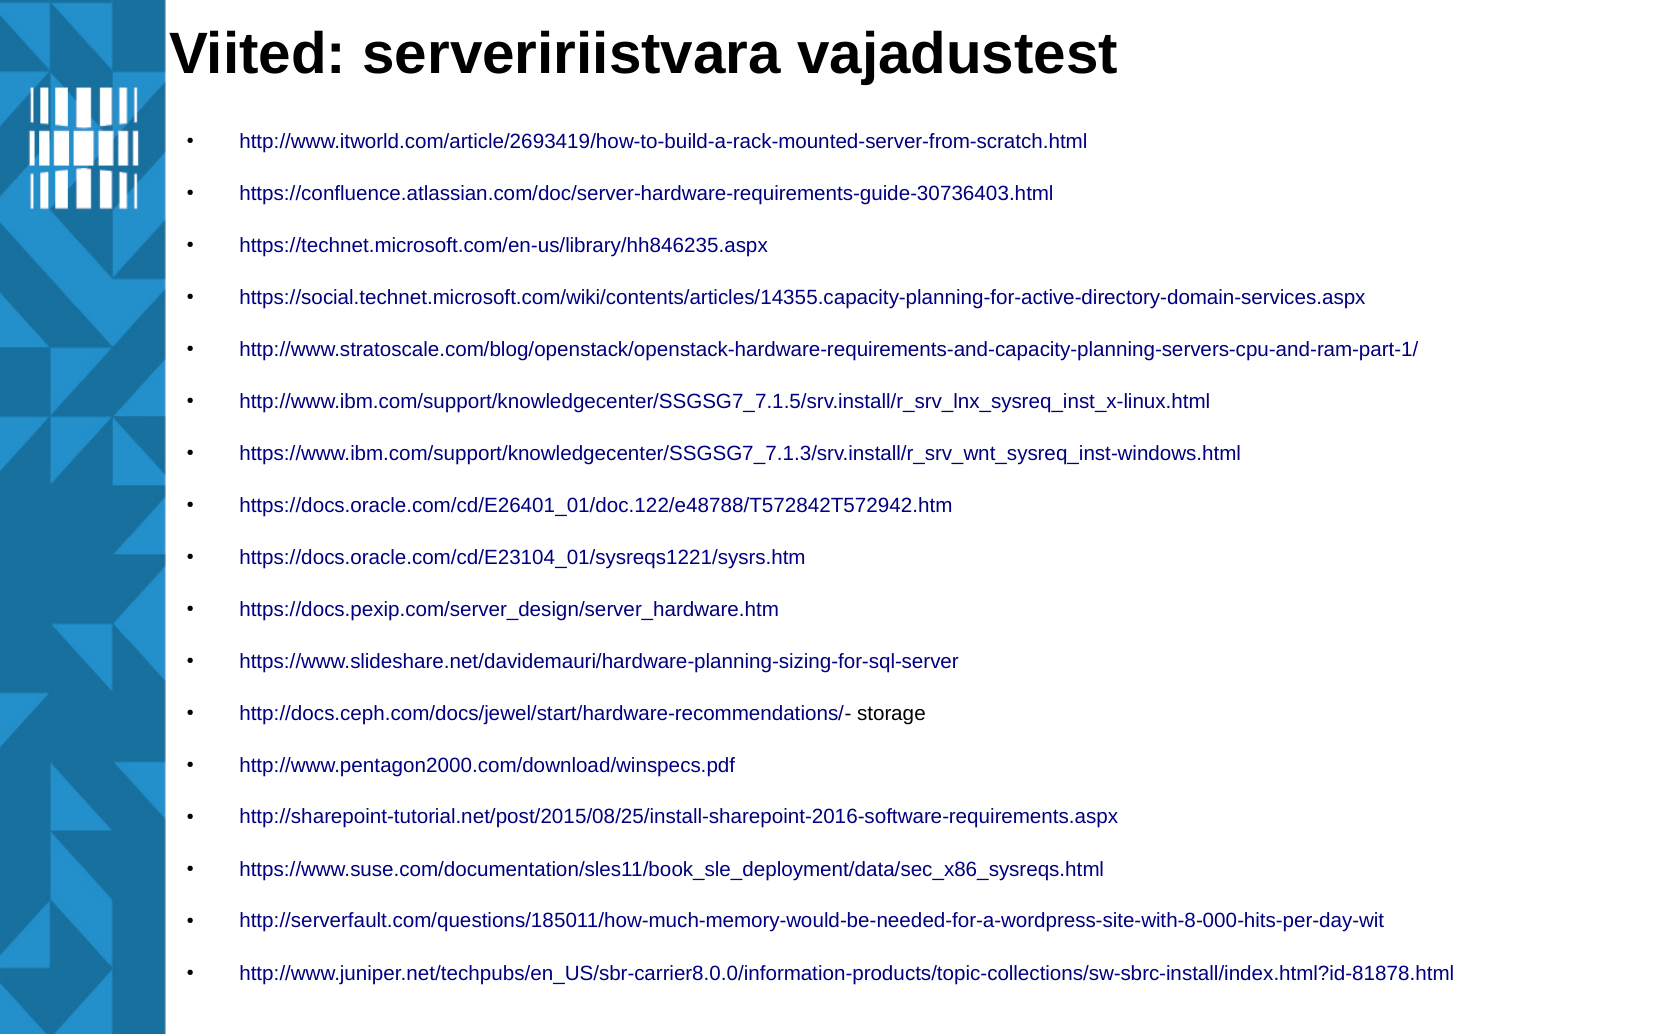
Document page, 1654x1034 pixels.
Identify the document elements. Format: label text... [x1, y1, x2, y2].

title Viited: serveririistvara vajadustest [169, 11, 1571, 95]
list http://www.itworld.com/article/2693419/how-to-build-a-rack-mounted-server-from-scratch.html https://confluence.atlassian.com/doc/server-hardware-requirements-guide-30736403.html https://technet.microsoft.com/en-us/library/hh846235.aspx https://social.technet.microsoft.com/wiki/contents/articles/14355.capacity-planning-for-active-directory-domain-services.aspx http://www.stratoscale.com/blog/openstack/openstack-hardware-requirements-and-capacity-planning-servers-cpu-and-ram-part-1/ http://www.ibm.com/support/knowledgecenter/SSGSG7_7.1.5/srv.install/r_srv_lnx_sysreq_inst_x-linux.html https://www.ibm.com/support/knowledgecenter/SSGSG7_7.1.3/srv.install/r_srv_wnt_sysreq_inst-windows.html https://docs.oracle.com/cd/E26401_01/doc.122/e48788/T572842T572942.htm https://docs.oracle.com/cd/E23104_01/sysreqs1221/sysrs.htm https://docs.pexip.com/server_design/server_hardware.htm https://www.slideshare.net/davidemauri/hardware-planning-sizing-for-sql-server http://docs.ceph.com/docs/jewel/start/hardware-recommendations/- storage http://www.pentagon2000.com/download/winspecs.pdf http://sharepoint-tutorial.net/post/2015/08/25/install-sharepoint-2016-software-requirements.aspx https://www.suse.com/documentation/sles11/book_sle_deployment/data/sec_x86_sysreqs.html http://serverfault.com/questions/185011/how-much-memory-would-be-needed-for-a-wordpress-site-with-8-000-hits-per-day-wit http://www.juniper.net/techpubs/en_US/sbr-carrier8.0.0/information-products/topic-collections/sw-sbrc-install/index.html?id-81878.html [169, 129, 1630, 997]
